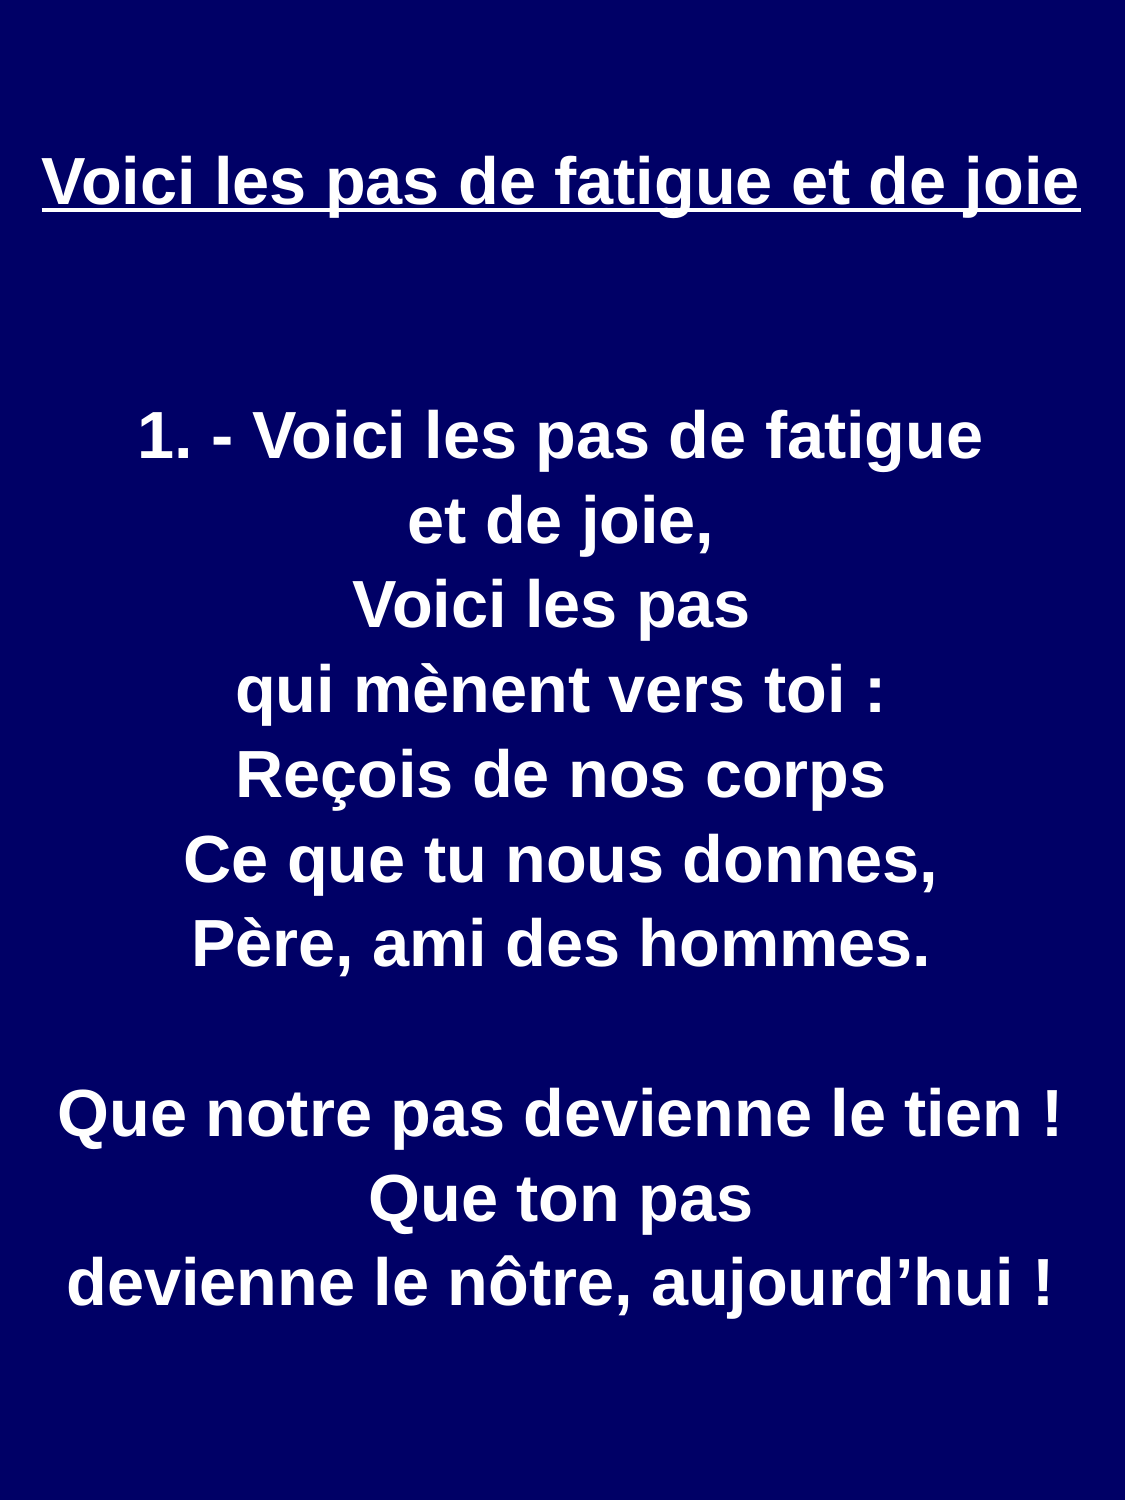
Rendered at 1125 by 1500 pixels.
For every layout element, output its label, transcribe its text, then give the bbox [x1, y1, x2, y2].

text_box Voici les pas de fatigue et de joie 1. - Voici les pas de fatigue et de joie, Voici les pas qui mènent vers toi : Reçois de nos corps Ce que tu nous donnes, Père, ami des hommes. Que notre pas devienne le tien ! Que ton pas devienne le nôtre, aujourd’hui ! [0, 140, 1125, 1500]
